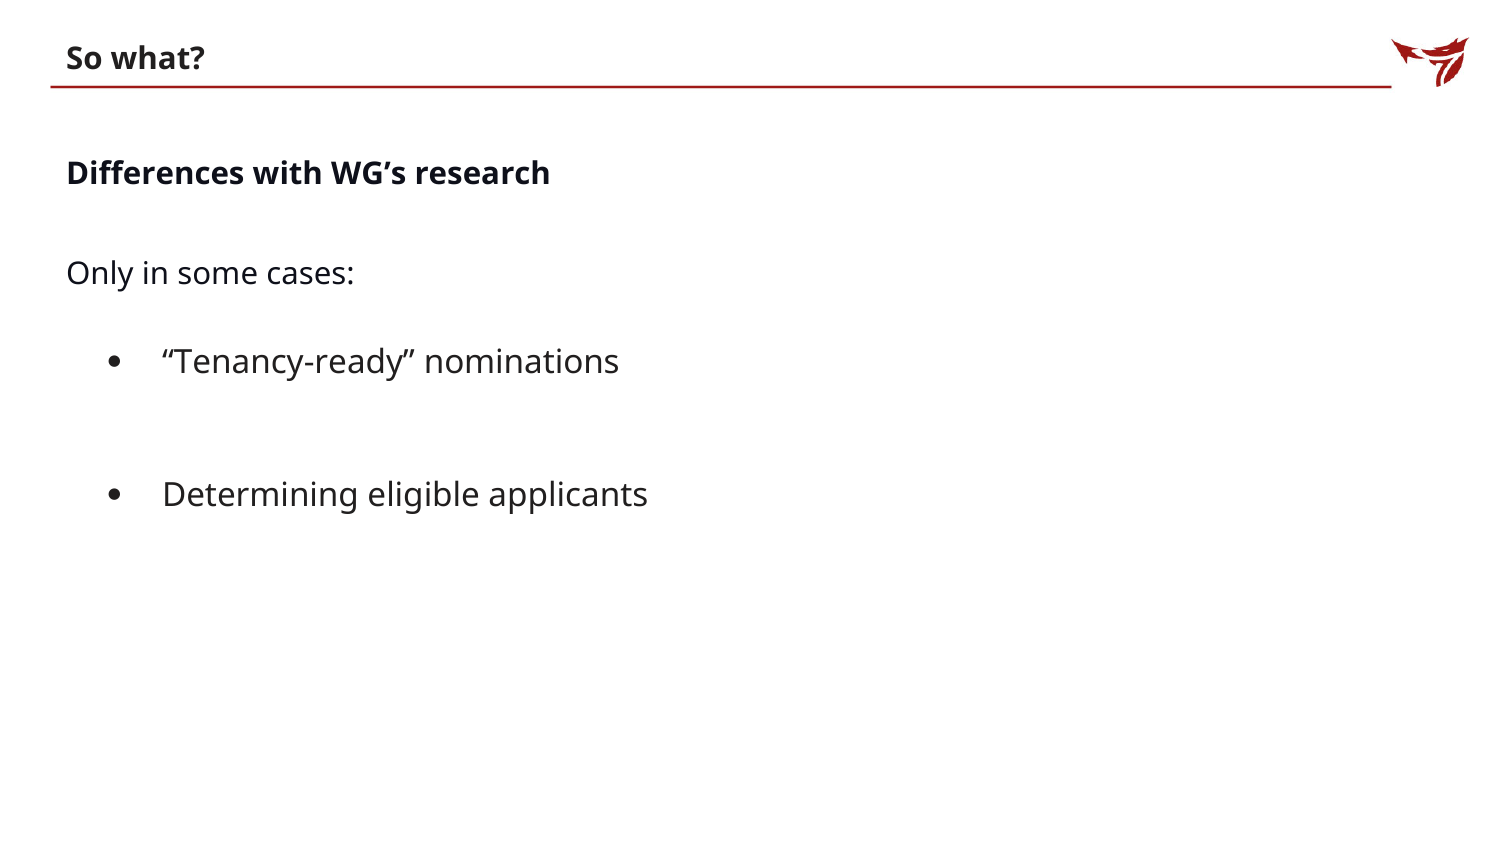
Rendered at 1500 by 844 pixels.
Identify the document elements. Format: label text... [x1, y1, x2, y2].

list Differences with WG’s research Only in some cases: “Tenancy-ready” nominations Determining eligible applicants [51, 132, 1449, 807]
title So what? [51, 23, 1380, 89]
